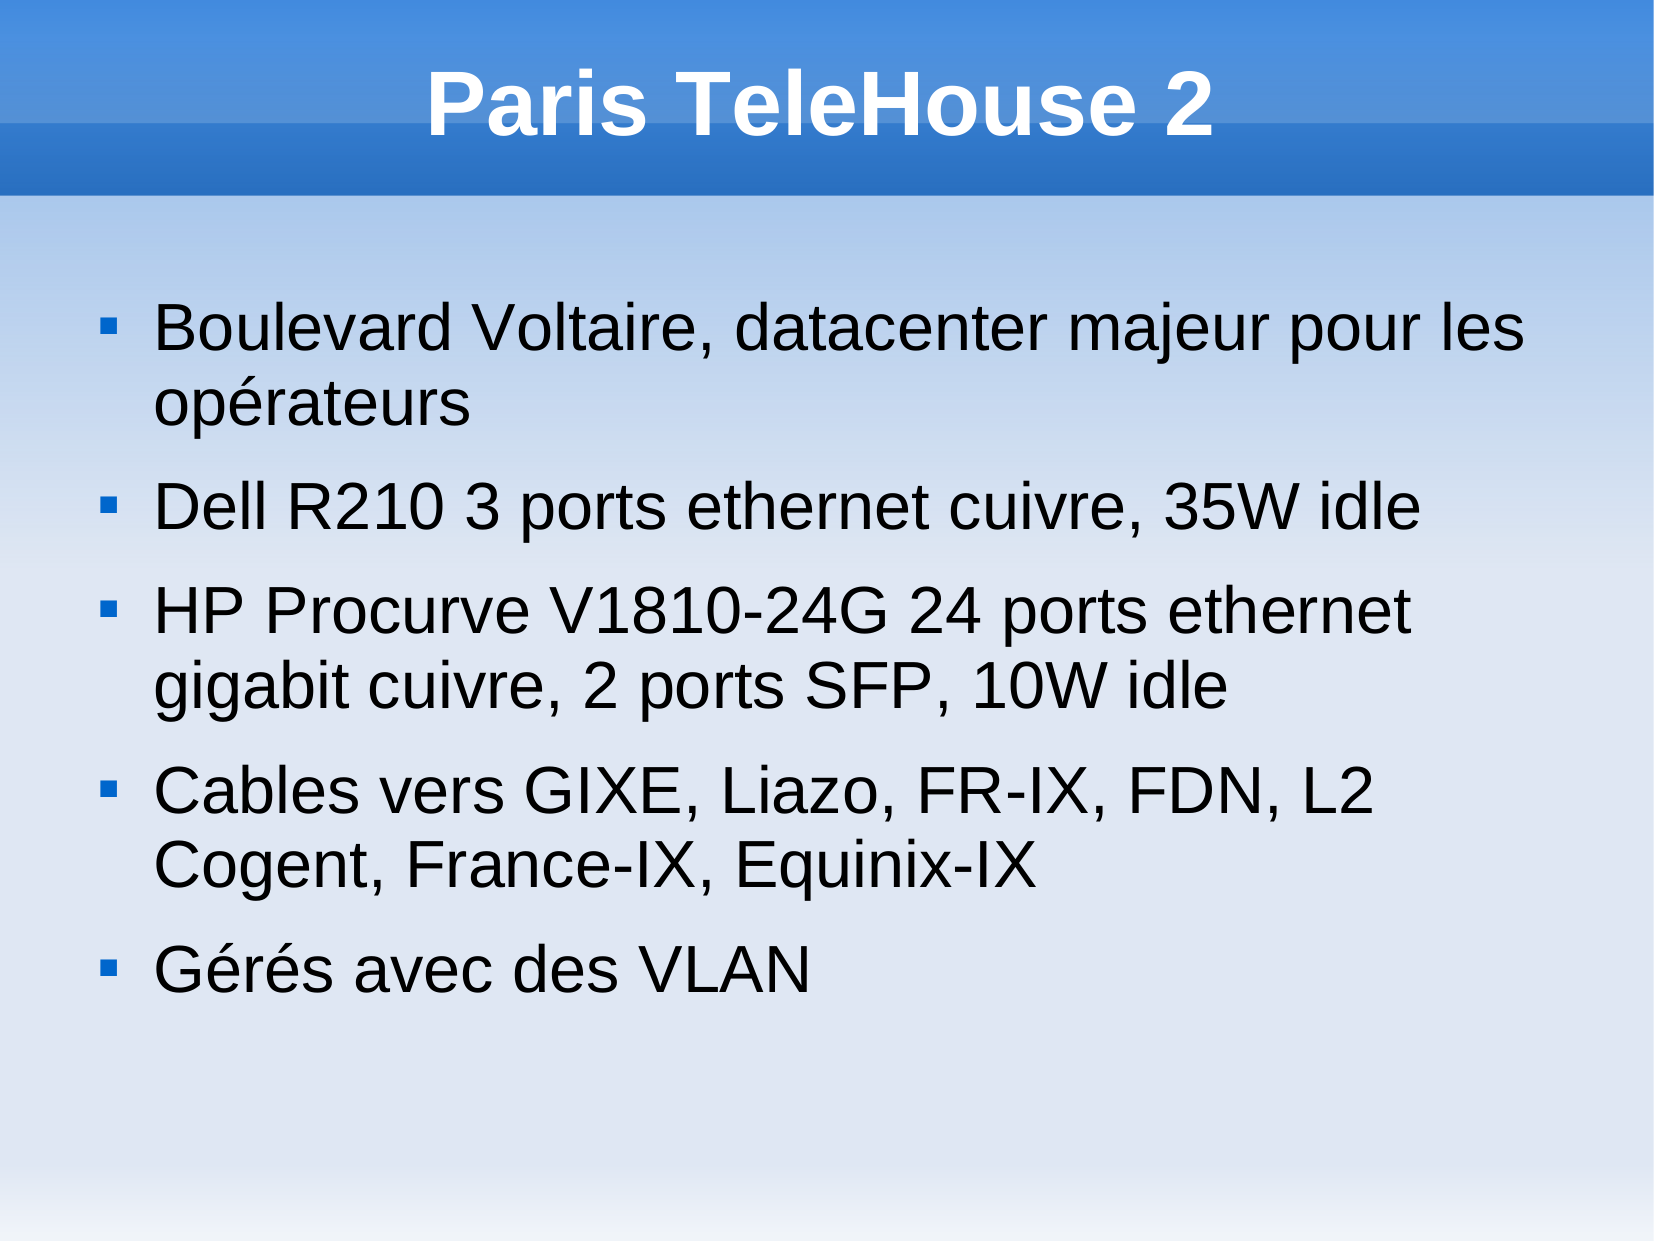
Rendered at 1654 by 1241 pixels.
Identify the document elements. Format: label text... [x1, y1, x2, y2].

picture [0, 0, 1654, 1241]
title Paris TeleHouse 2 [76, 7, 1565, 200]
list Boulevard Voltaire, datacenter majeur pour les opérateurs Dell R210 3 ports ethernet cuivre, 35W idle HP Procurve V1810-24G 24 ports ethernet gigabit cuivre, 2 ports SFP, 10W idle Cables vers GIXE, Liazo, FR-IX, FDN, L2 Cogent, France-IX, Equinix-IX Gérés avec des VLAN [82, 290, 1571, 1094]
